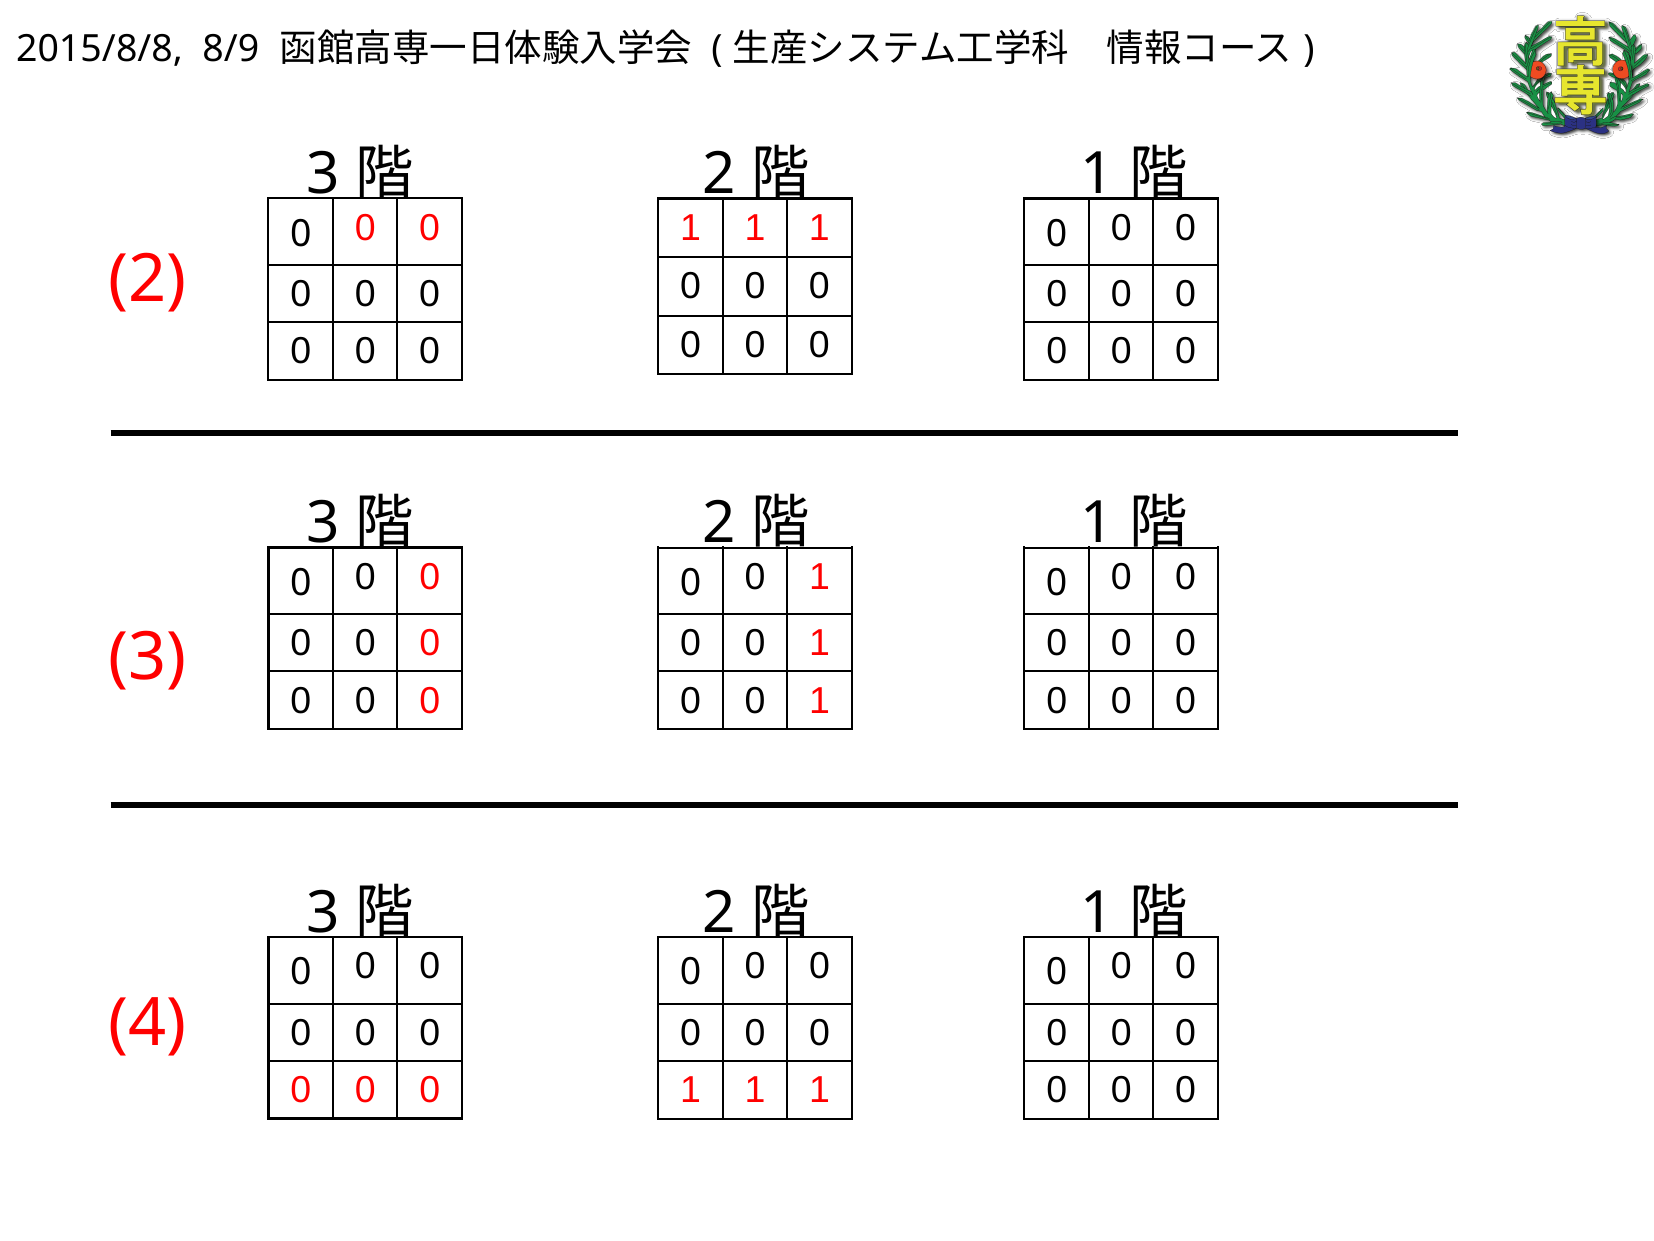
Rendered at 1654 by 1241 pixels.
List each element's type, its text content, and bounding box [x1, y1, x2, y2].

table_cell 0 [1090, 323, 1152, 379]
table_header 0 [270, 549, 332, 613]
table_cell 1 [788, 615, 851, 670]
table_header 1 [659, 200, 722, 256]
table_header 0 [1154, 549, 1217, 613]
table_cell 1 [659, 1062, 722, 1118]
table_cell 0 [1154, 1005, 1217, 1060]
table_cell 0 [398, 1062, 461, 1117]
table_header 0 [659, 549, 722, 613]
table_header 0 [398, 549, 461, 613]
table_cell 0 [659, 317, 722, 373]
text_box 1階 [1065, 467, 1202, 541]
table_cell 0 [334, 672, 396, 728]
text_box (3) [93, 600, 267, 682]
table_cell 0 [724, 672, 786, 728]
table_header 0 [724, 549, 786, 613]
table_cell 0 [398, 1005, 461, 1060]
text_box 3階 [291, 467, 428, 541]
table_cell 0 [1025, 266, 1088, 321]
text_box (4) [93, 966, 267, 1049]
table_header 0 [269, 199, 332, 264]
table_header 0 [1090, 549, 1152, 613]
table_header 1 [724, 200, 786, 256]
table_cell 0 [659, 1005, 722, 1060]
table_cell 0 [1154, 1062, 1217, 1118]
table_cell 0 [398, 615, 461, 670]
table_cell 0 [788, 258, 851, 315]
table_cell 0 [1025, 1005, 1088, 1060]
table_cell 0 [334, 615, 396, 670]
table_cell 0 [724, 615, 786, 670]
text_box 3階 [291, 118, 428, 192]
table_header 0 [1154, 938, 1217, 1003]
table_cell 0 [659, 258, 722, 315]
text_box 1階 [1065, 857, 1202, 931]
table_cell 0 [398, 323, 461, 379]
table_cell 0 [788, 317, 851, 373]
table_cell 0 [1025, 323, 1088, 379]
table_header 0 [1025, 938, 1088, 1003]
table_cell 0 [1090, 266, 1152, 321]
table_cell 0 [1090, 1005, 1152, 1060]
table_header 0 [1090, 938, 1152, 1003]
table_header 0 [724, 938, 786, 1003]
table_cell 0 [398, 266, 461, 321]
table_header 0 [1154, 200, 1217, 264]
table_cell 0 [788, 1005, 851, 1060]
table_cell 0 [269, 266, 332, 321]
table_cell 0 [270, 615, 332, 670]
table_cell 0 [1090, 672, 1152, 728]
table_cell 0 [659, 615, 722, 670]
table_cell 0 [334, 323, 396, 379]
table_header 0 [398, 199, 461, 264]
table_cell 0 [1090, 1062, 1152, 1118]
table_header 0 [1025, 549, 1088, 613]
table_cell 1 [788, 1062, 851, 1118]
table_cell 0 [1154, 323, 1217, 379]
table_header 0 [334, 549, 396, 613]
table_cell 0 [334, 1005, 396, 1060]
table_cell 0 [1154, 266, 1217, 321]
table_cell 0 [659, 672, 722, 728]
text_box 2階 [687, 118, 824, 192]
table_cell 0 [270, 1005, 332, 1060]
table_cell 0 [1025, 615, 1088, 670]
table_cell 0 [334, 266, 396, 321]
table_header 1 [788, 200, 851, 256]
table_cell 0 [398, 672, 461, 728]
table_cell 0 [724, 317, 786, 373]
table_header 0 [1090, 200, 1152, 264]
table_header 0 [788, 938, 851, 1003]
table_cell 0 [1025, 1062, 1088, 1118]
table_cell 0 [270, 672, 332, 728]
table_header 1 [788, 549, 851, 613]
text_box 2階 [687, 467, 824, 541]
table_cell 0 [1154, 615, 1217, 670]
table_cell 0 [724, 1005, 786, 1060]
table_cell 1 [724, 1062, 786, 1118]
table_header 0 [270, 938, 332, 1003]
table_cell 0 [269, 323, 332, 379]
table_cell 0 [334, 1062, 396, 1117]
text_box (2) [93, 222, 271, 305]
table_cell 0 [1154, 672, 1217, 728]
table_header 0 [334, 938, 396, 1003]
table_cell 0 [270, 1062, 332, 1117]
table_header 0 [334, 199, 396, 264]
text_box 1階 [1065, 118, 1202, 192]
table_cell 0 [724, 258, 786, 315]
table_cell 0 [1090, 615, 1152, 670]
table_header 0 [1025, 200, 1088, 264]
picture [1506, 0, 1654, 157]
table_cell 1 [788, 672, 851, 728]
text_box 2階 [687, 857, 824, 931]
table_cell 0 [1025, 672, 1088, 728]
table_header 0 [659, 938, 722, 1003]
table_header 0 [398, 938, 461, 1003]
text_box 3階 [291, 857, 428, 931]
